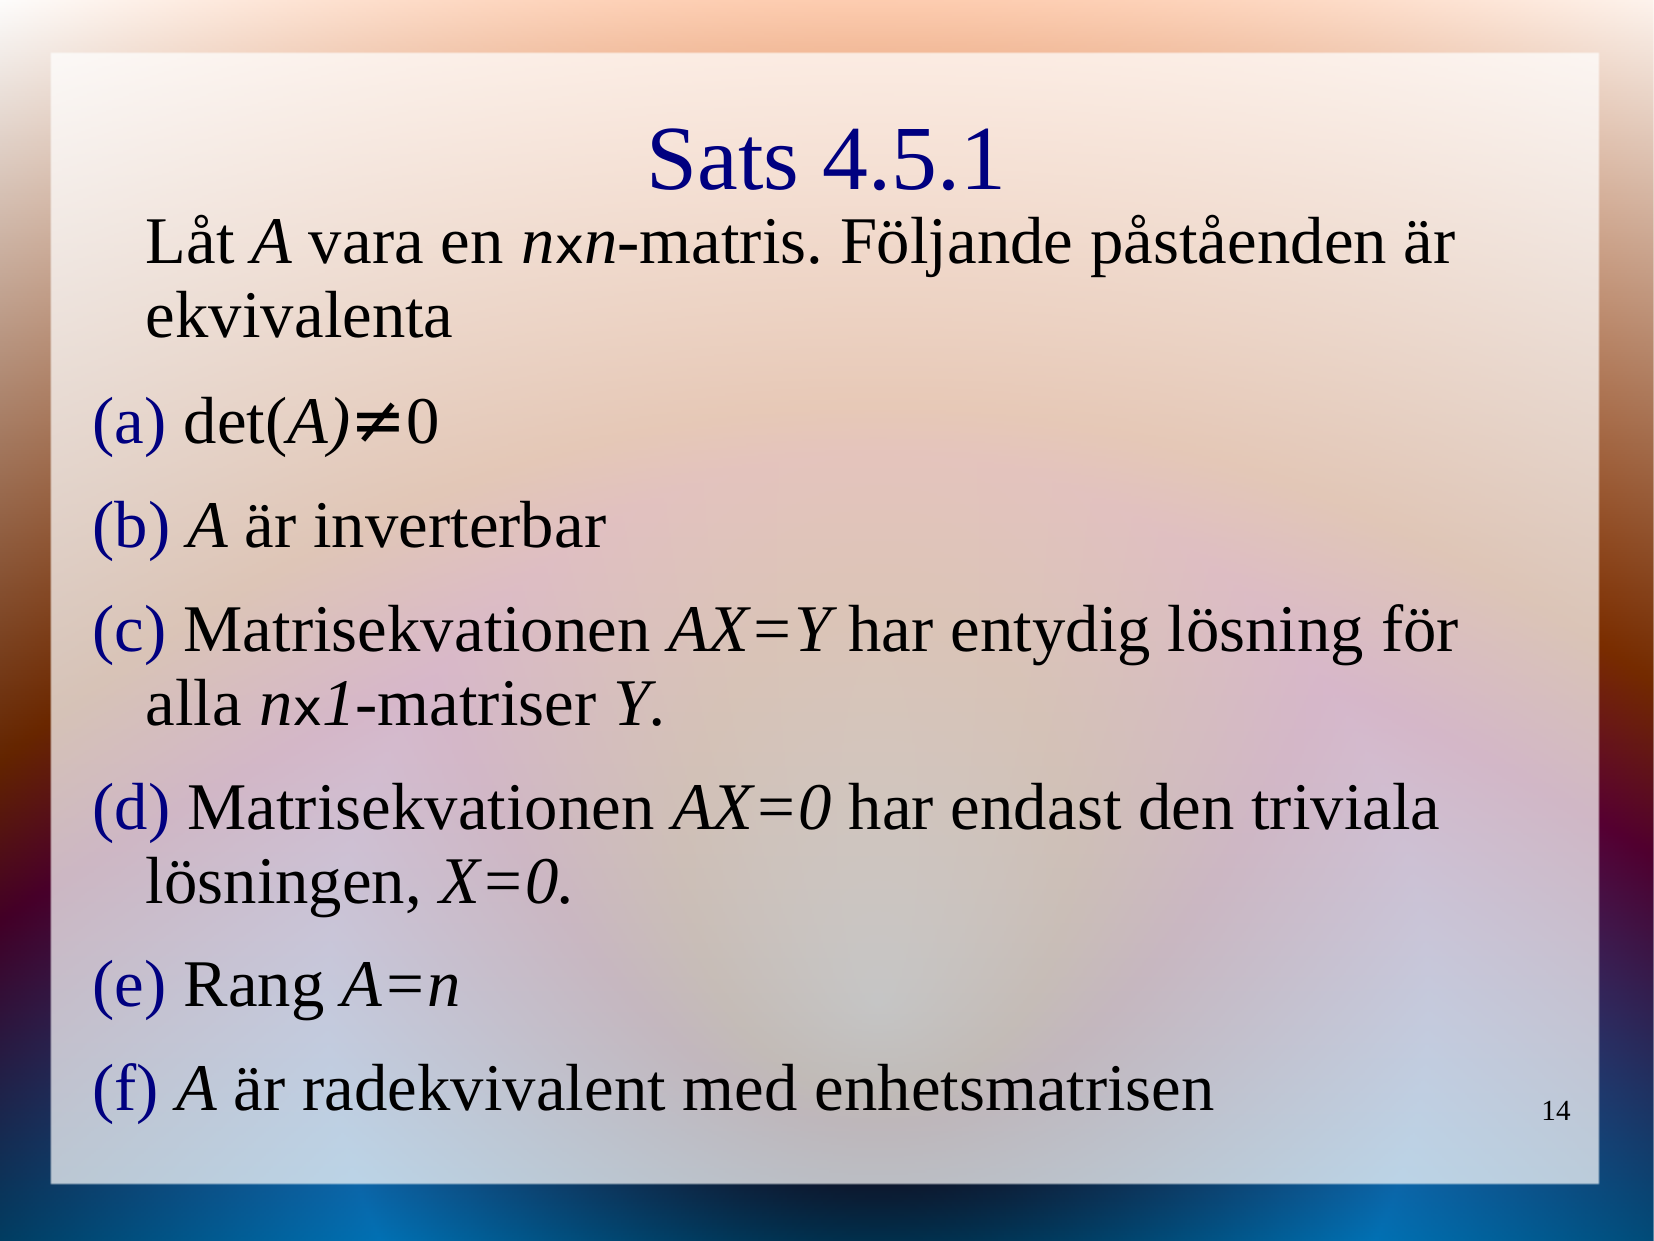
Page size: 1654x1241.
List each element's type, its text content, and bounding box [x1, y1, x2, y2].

list Låt A vara en nxn-matris. Följande påståenden är ekvivalenta det(A)≠0 A är inverterbar Matrisekvationen AX=Y har entydig lösning för alla nx1-matriser Y. Matrisekvationen AX=0 har endast den triviala lösningen, X=0. Rang A=n A är radekvivalent med enhetsmatrisen [75, 203, 1564, 1126]
title Sats 4.5.1 [82, 62, 1571, 256]
picture [0, 0, 1654, 1241]
